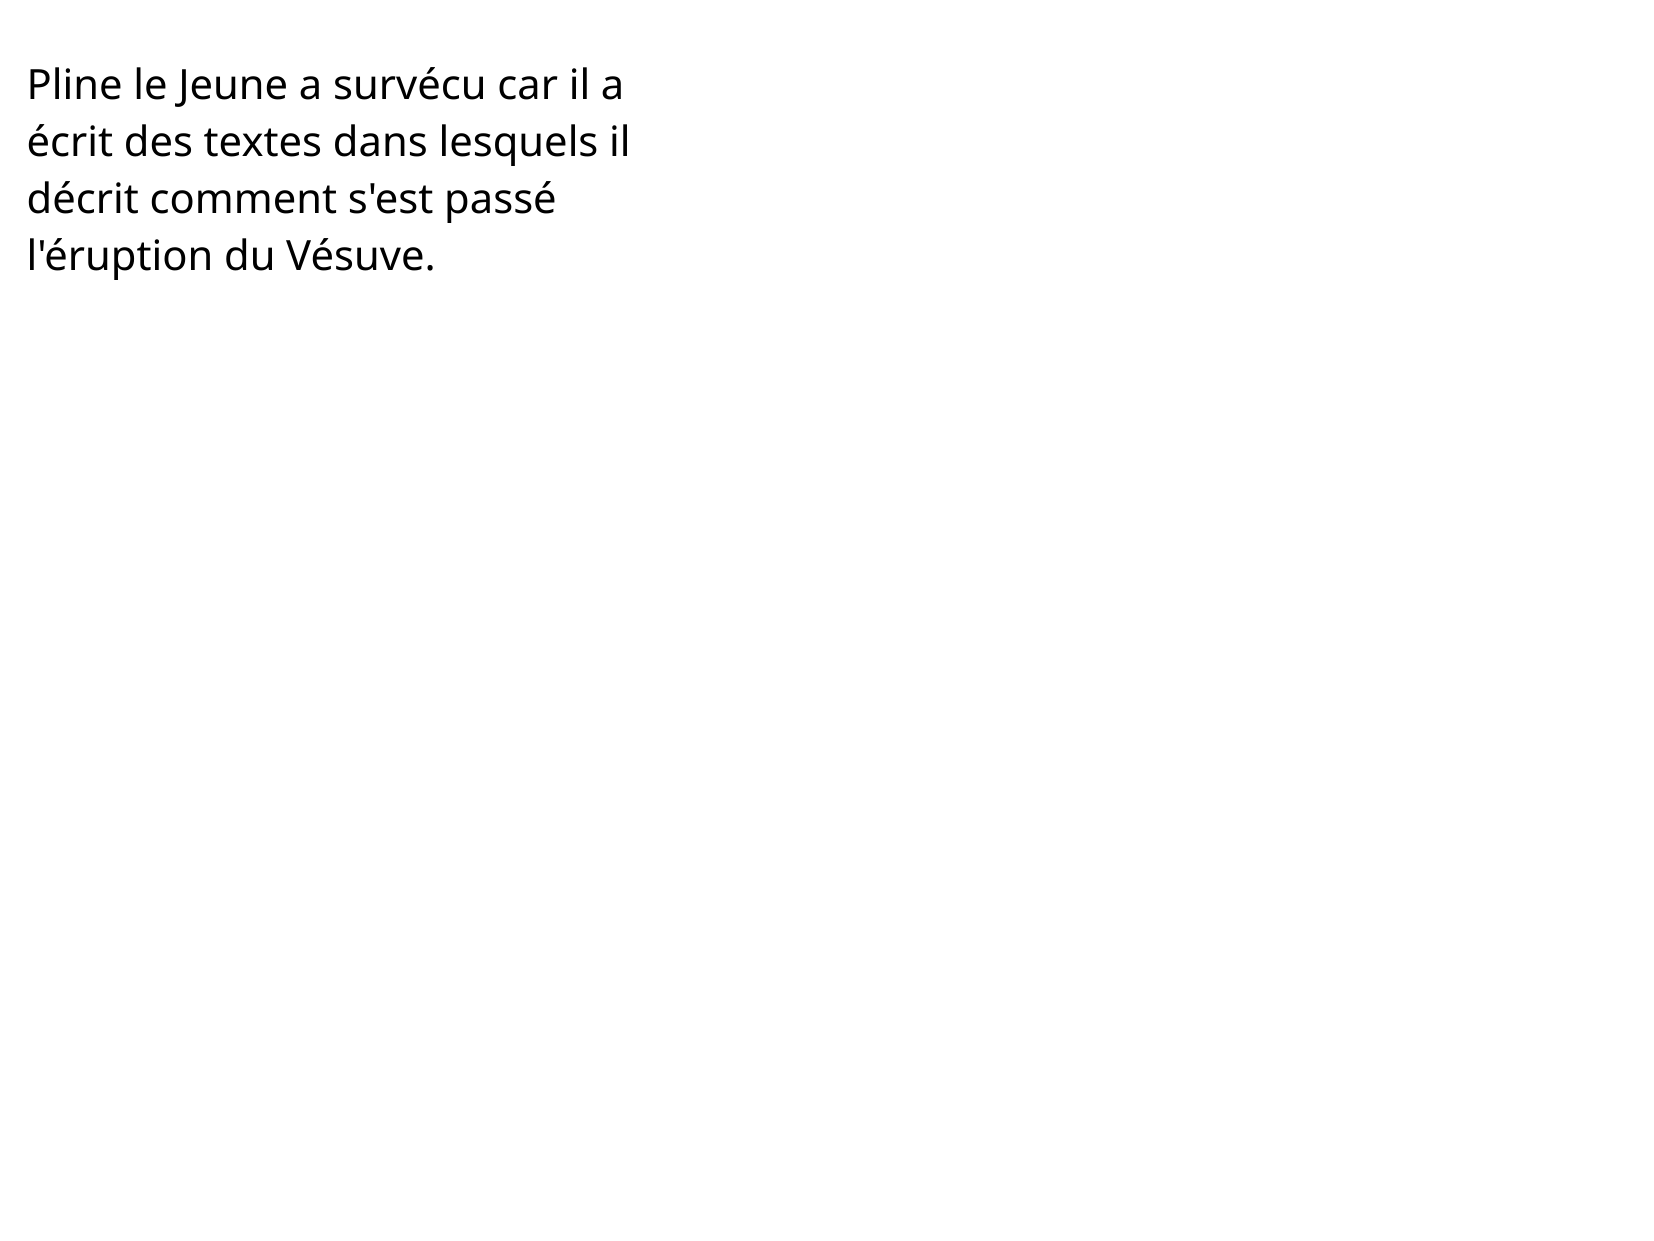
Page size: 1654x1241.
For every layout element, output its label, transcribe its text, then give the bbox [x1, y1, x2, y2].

text_box Pline le Jeune a survécu car il a écrit des textes dans lesquels il décrit comment s'est passé l'éruption du Vésuve. [11, 47, 733, 299]
